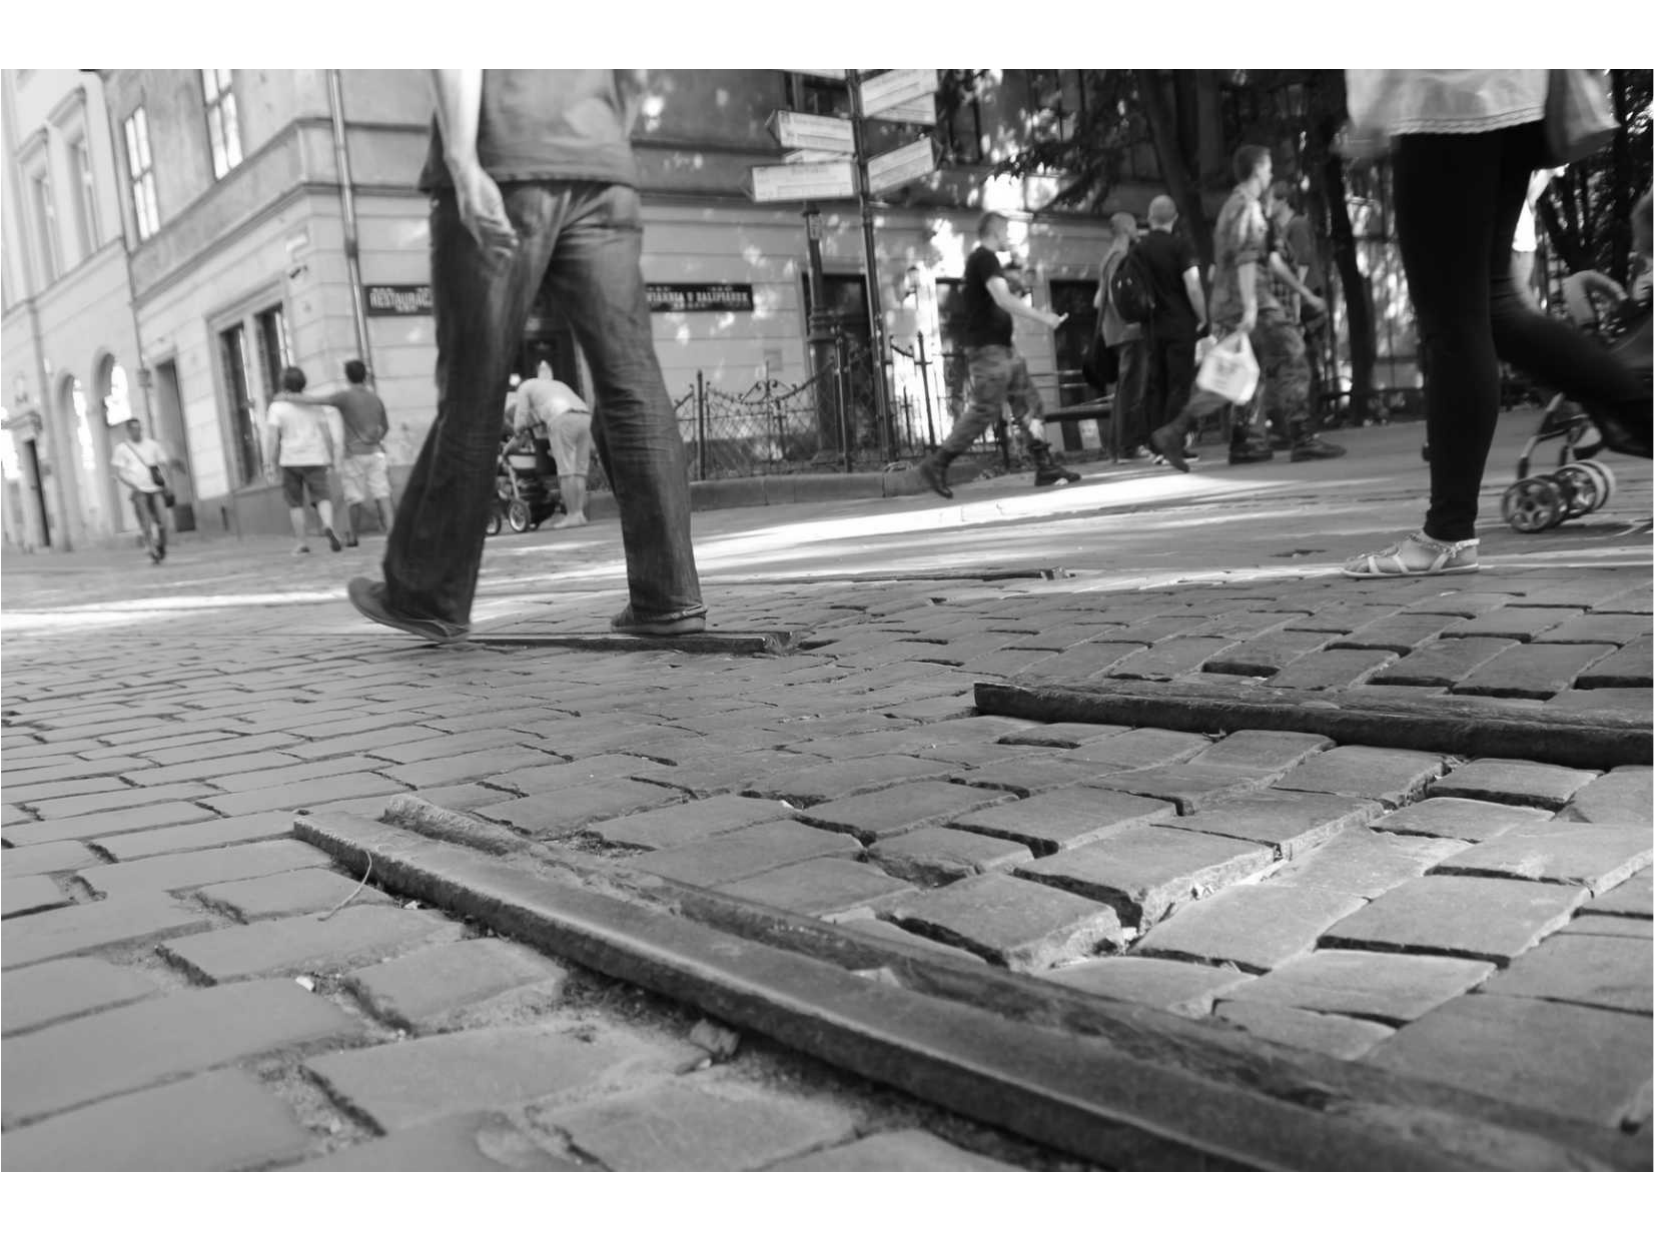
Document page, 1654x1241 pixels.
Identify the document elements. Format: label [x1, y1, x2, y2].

picture [1, 69, 1654, 1172]
